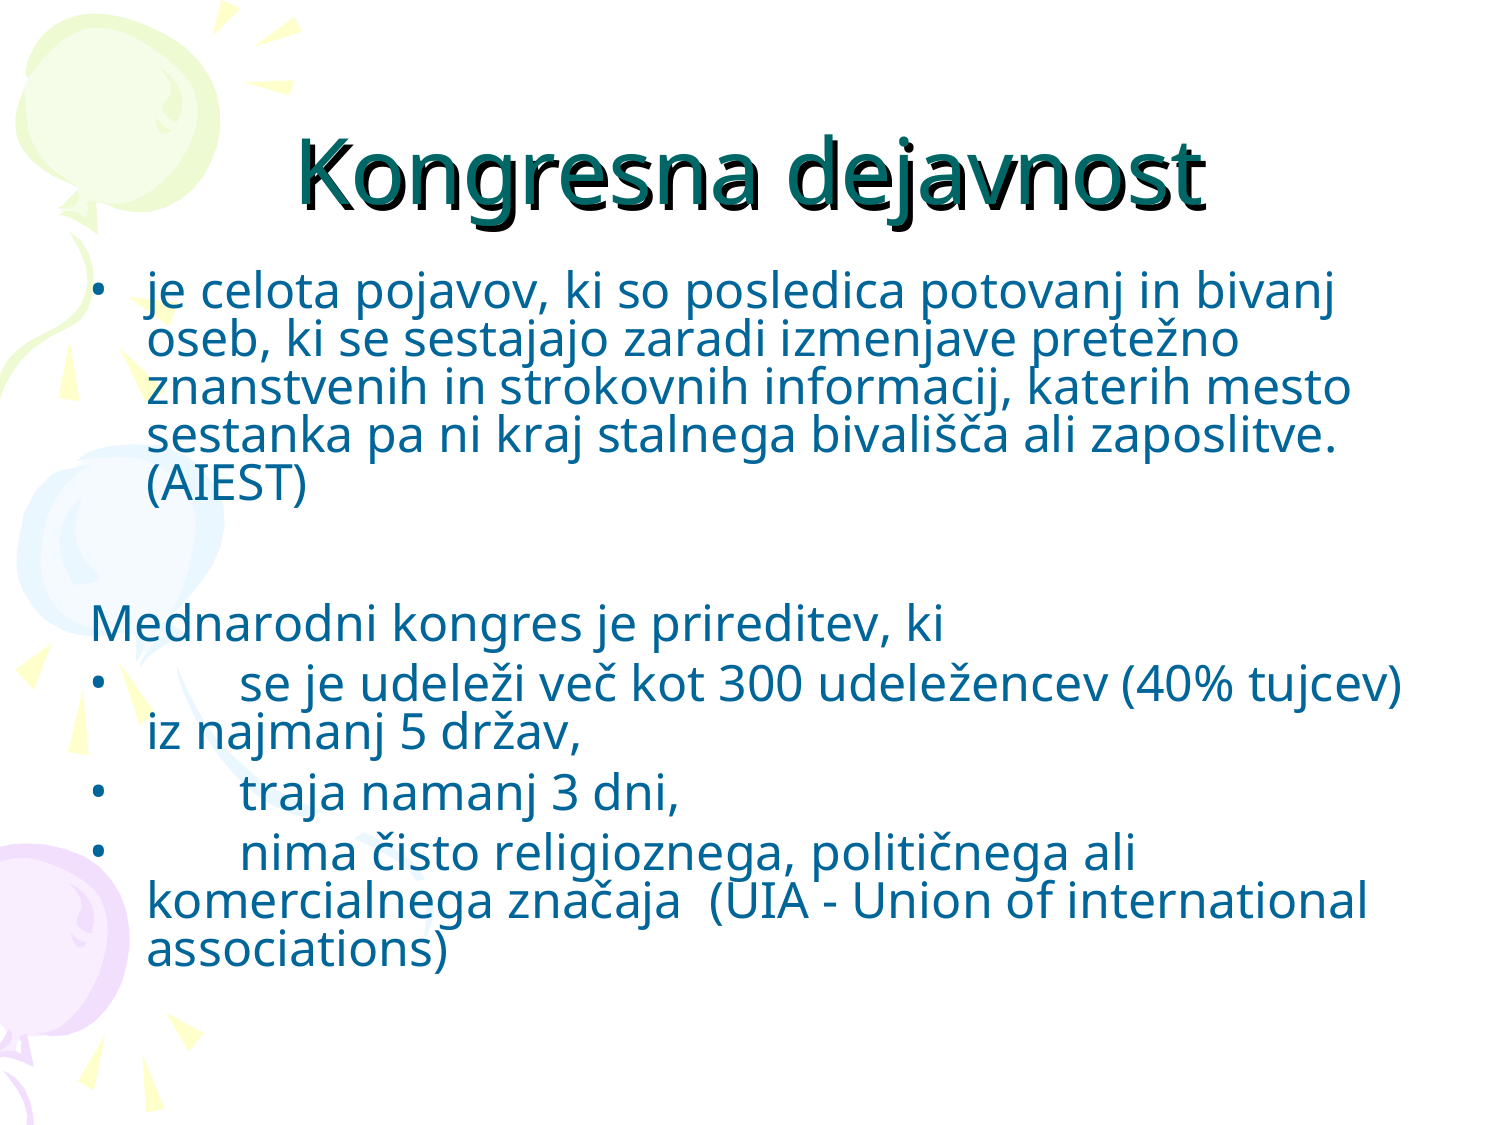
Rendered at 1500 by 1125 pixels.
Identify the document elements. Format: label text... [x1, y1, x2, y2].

list je celota pojavov, ki so posledica potovanj in bivanj oseb, ki se sestajajo zaradi izmenjave pretežno znanstvenih in strokovnih informacij, katerih mesto sestanka pa ni kraj stalnega bivališča ali zaposlitve. (AIEST) Mednarodni kongres je prireditev, ki se je udeleži več kot 300 udeležencev (40% tujcev) iz najmanj 5 držav, traja namanj 3 dni, nima čisto religioznega, političnega ali komercialnega značaja (UIA - Union of international associations) [75, 262, 1426, 994]
title Kongresna dejavnost [72, 16, 1426, 233]
